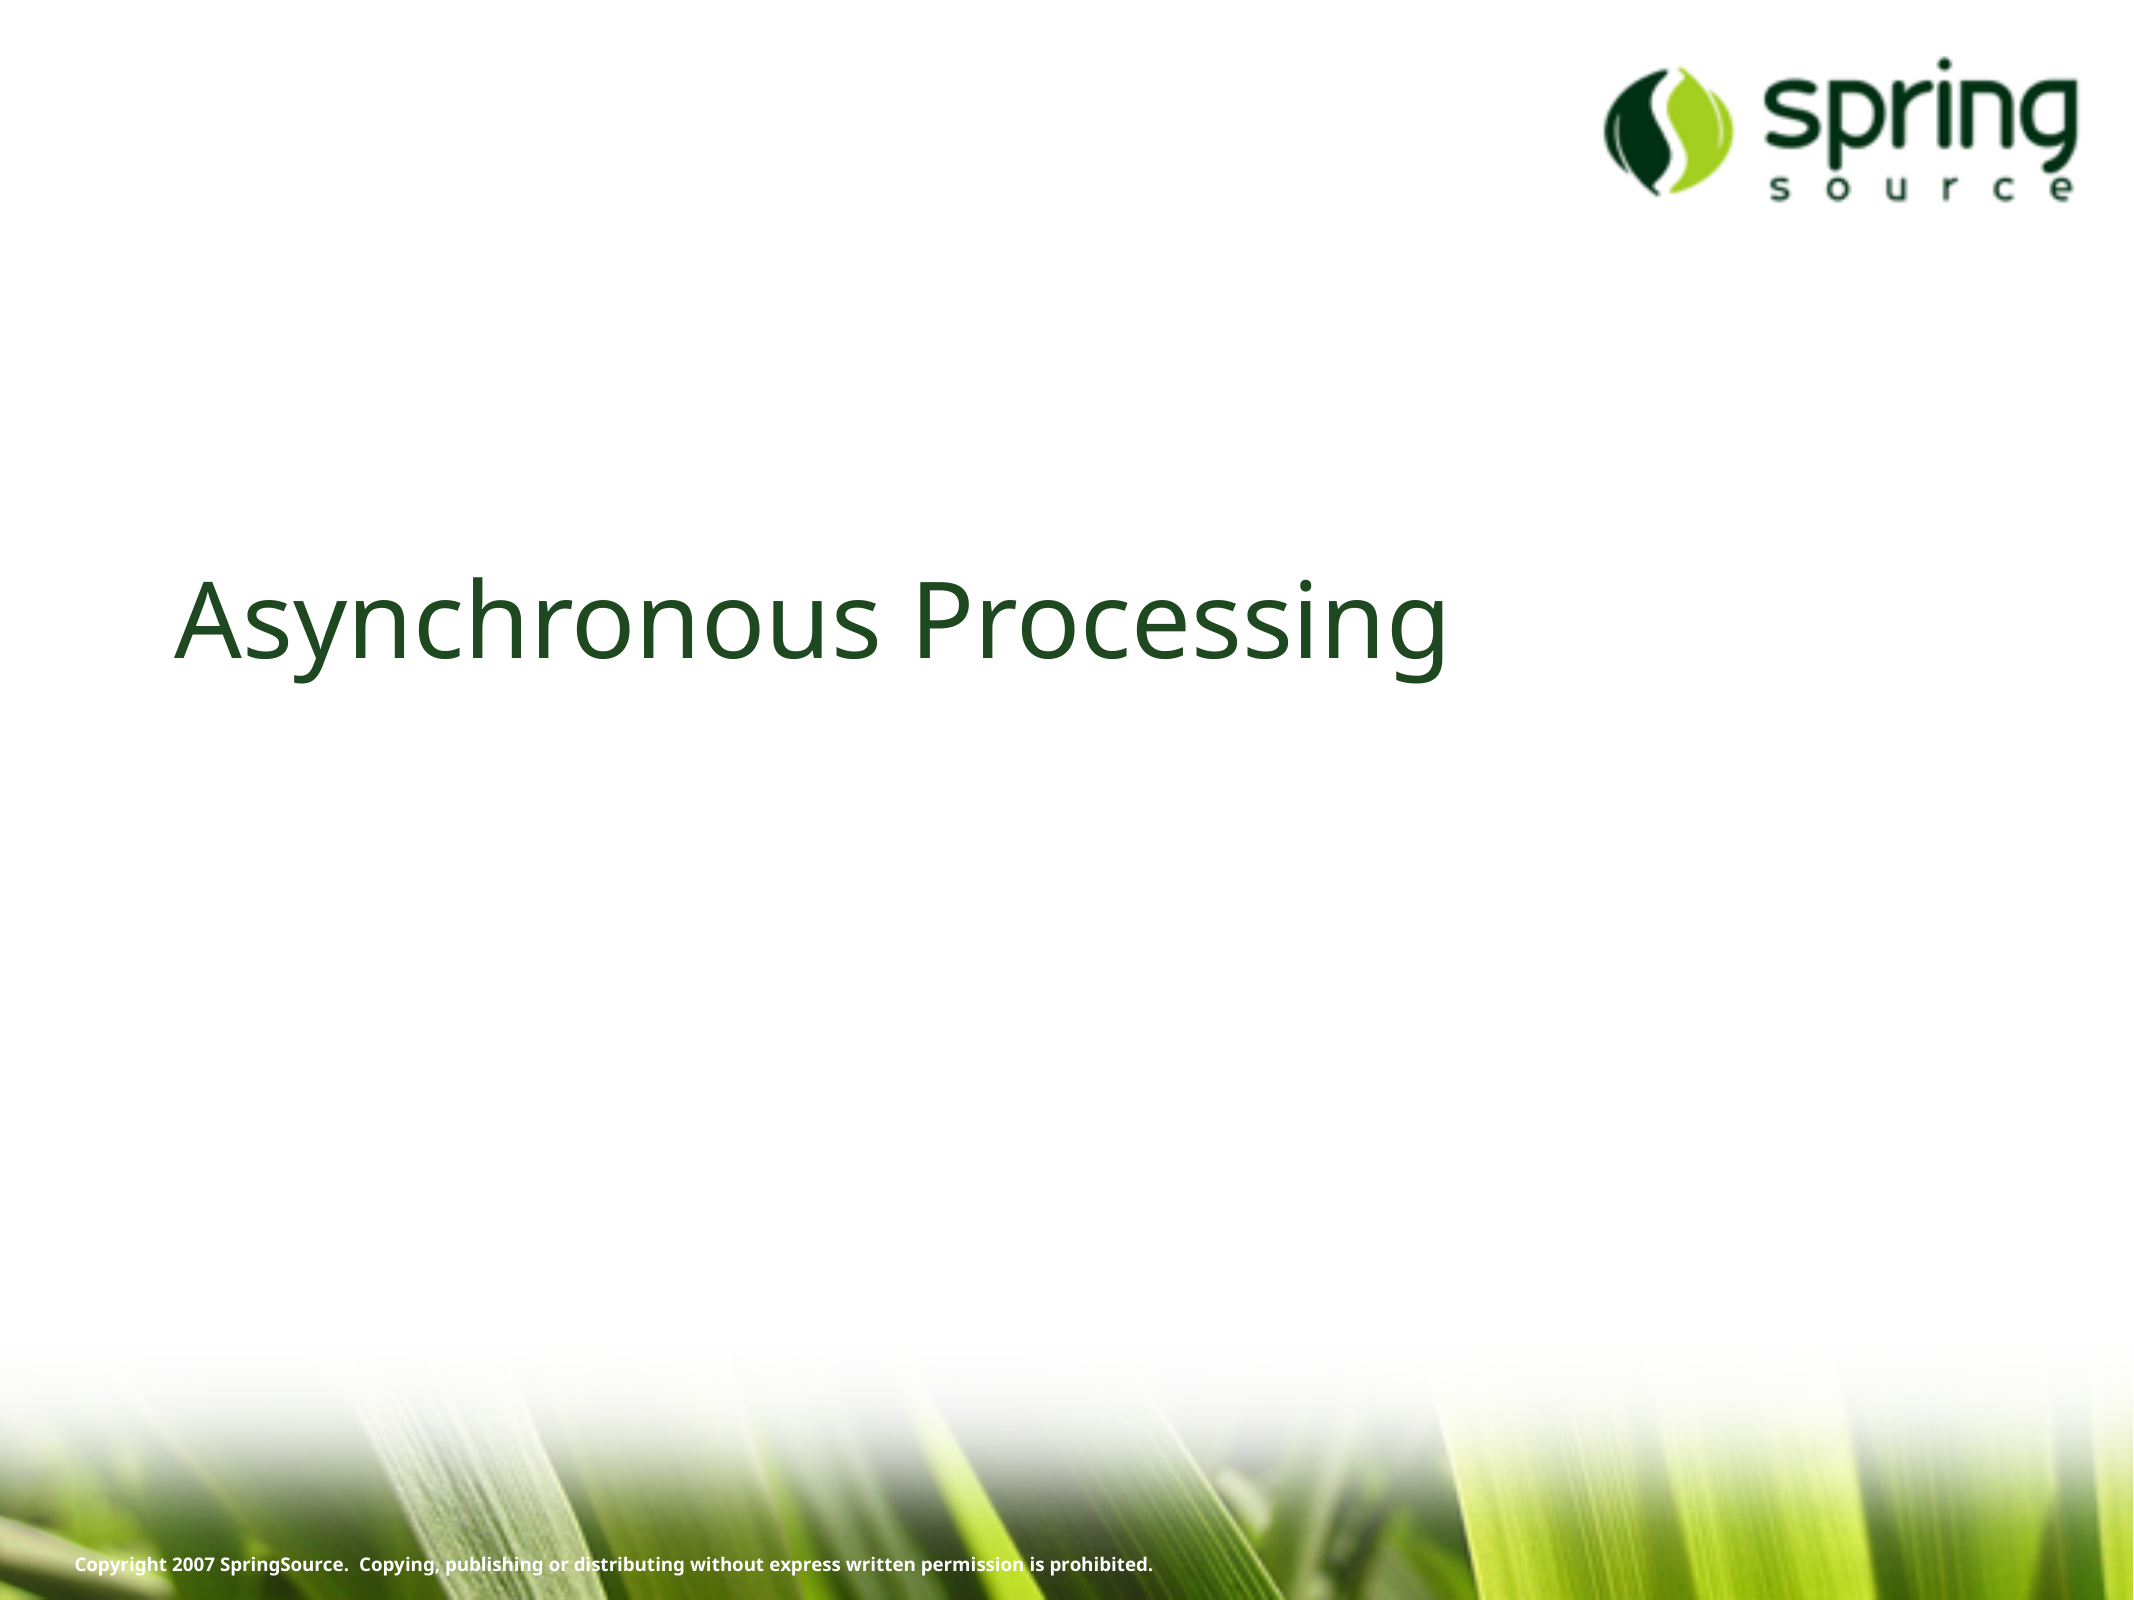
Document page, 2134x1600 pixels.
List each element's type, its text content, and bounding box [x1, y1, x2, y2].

picture [0, 1340, 2134, 1600]
picture [1555, 46, 2134, 224]
title Asynchronous Processing [153, 484, 1967, 752]
